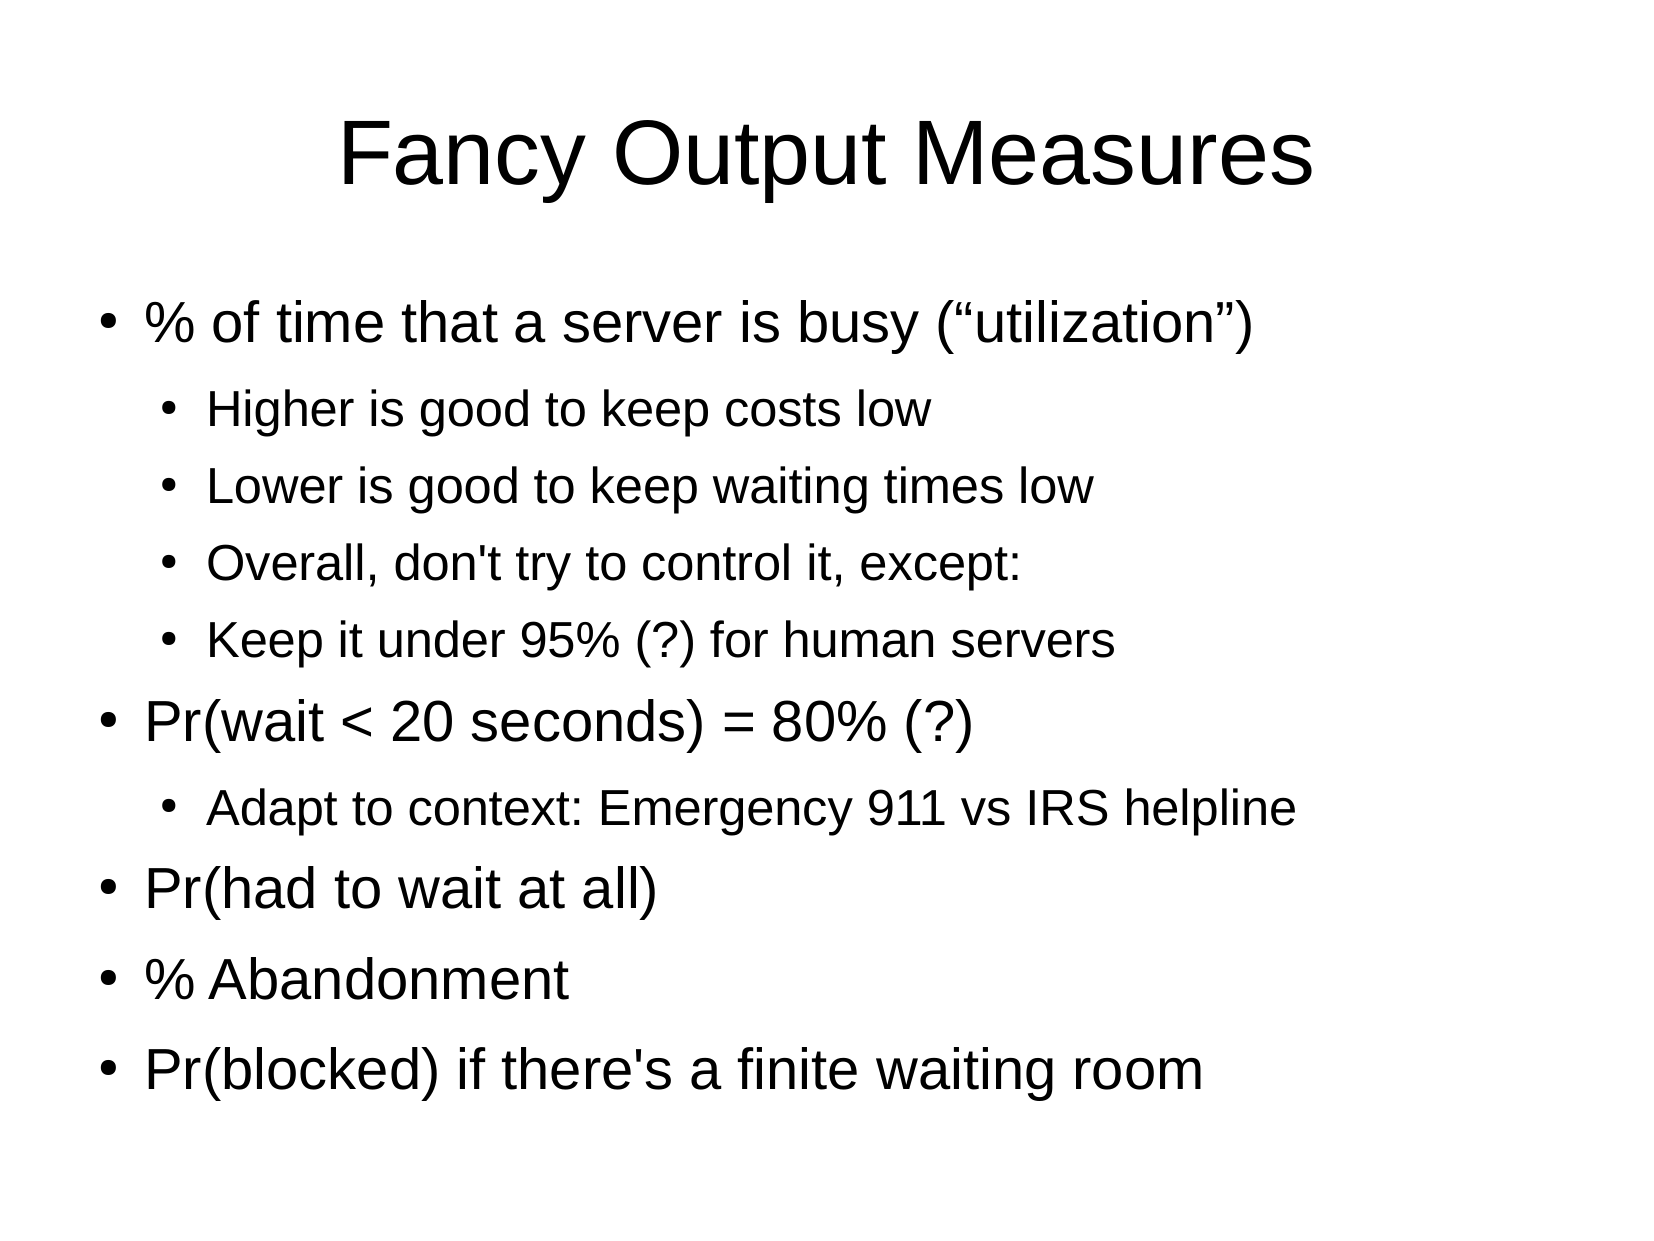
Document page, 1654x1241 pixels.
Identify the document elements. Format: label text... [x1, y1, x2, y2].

list % of time that a server is busy (“utilization”) Higher is good to keep costs low Lower is good to keep waiting times low Overall, don't try to control it, except: Keep it under 95% (?) for human servers Pr(wait < 20 seconds) = 80% (?) Adapt to context: Emergency 911 vs IRS helpline Pr(had to wait at all) % Abandonment Pr(blocked) if there's a finite waiting room [82, 290, 1571, 1109]
title Fancy Output Measures [82, 56, 1571, 250]
